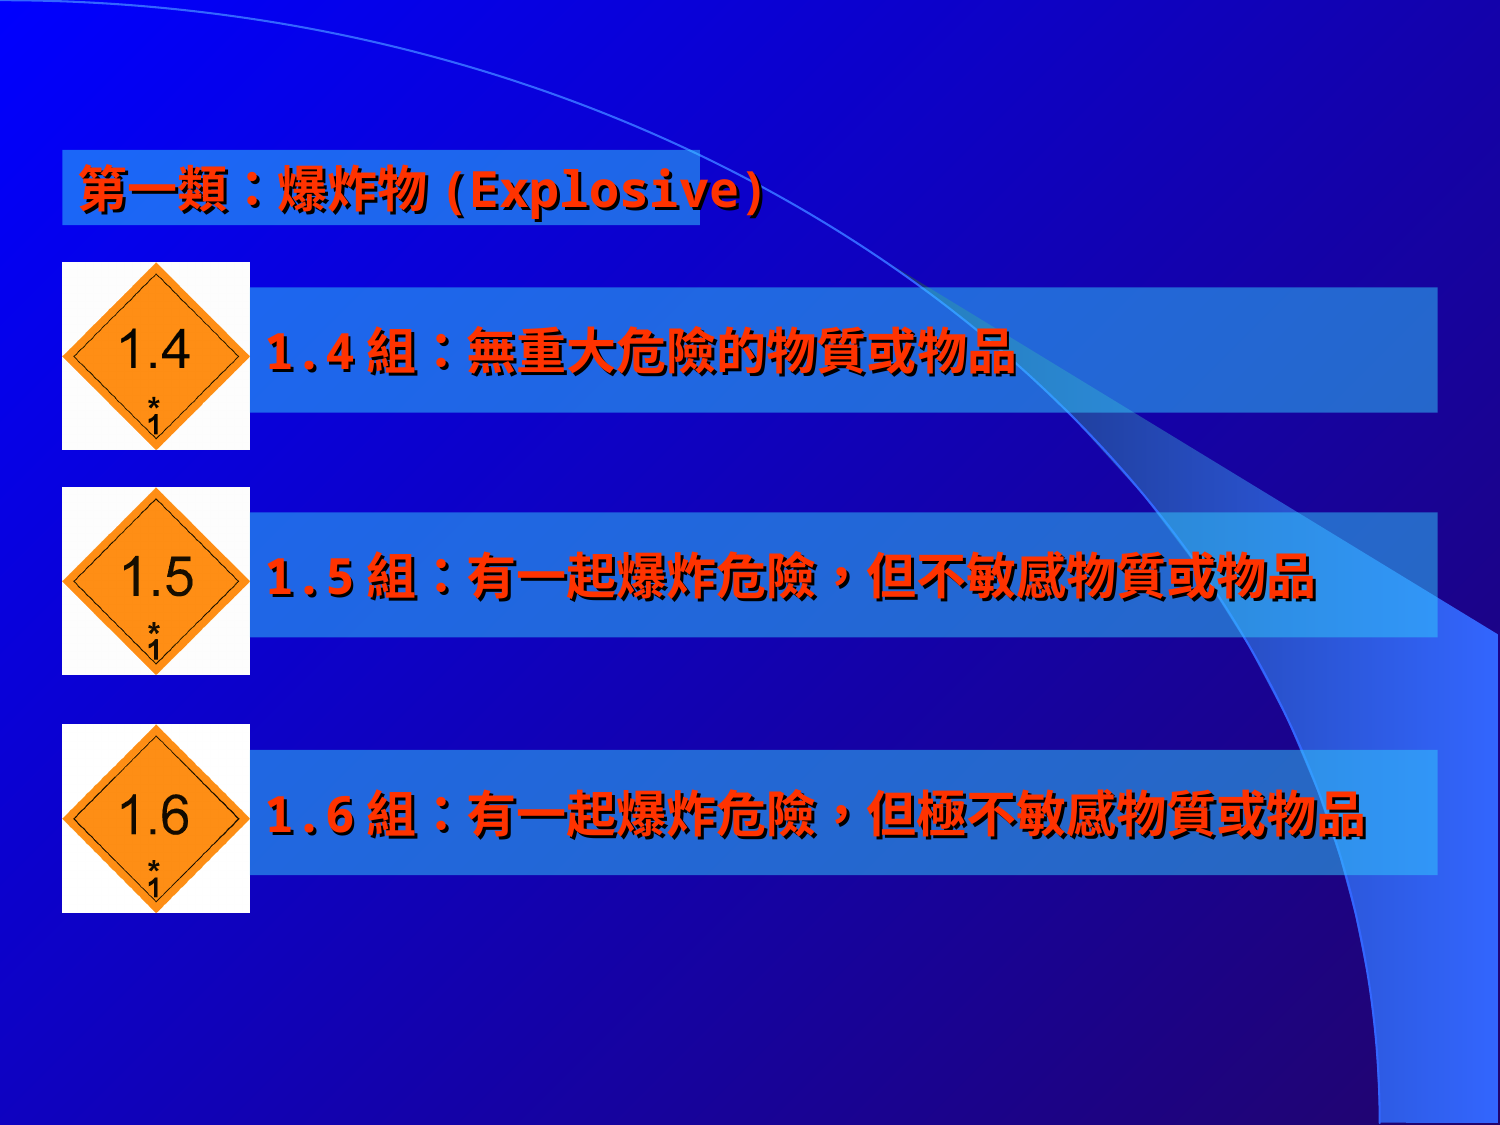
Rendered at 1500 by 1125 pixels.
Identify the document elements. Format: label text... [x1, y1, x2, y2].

picture [62, 725, 250, 913]
text_box 1.6組：有一起爆炸危險，但極不敏感物質或物品 [250, 750, 1438, 875]
picture [62, 487, 250, 676]
picture [62, 262, 250, 451]
text_box 1.5組：有一起爆炸危險，但不敏感物質或物品 [250, 512, 1438, 638]
text_box 1.4組：無重大危險的物質或物品 [250, 287, 1438, 413]
text_box 第一類：爆炸物(Explosive) [62, 150, 700, 225]
